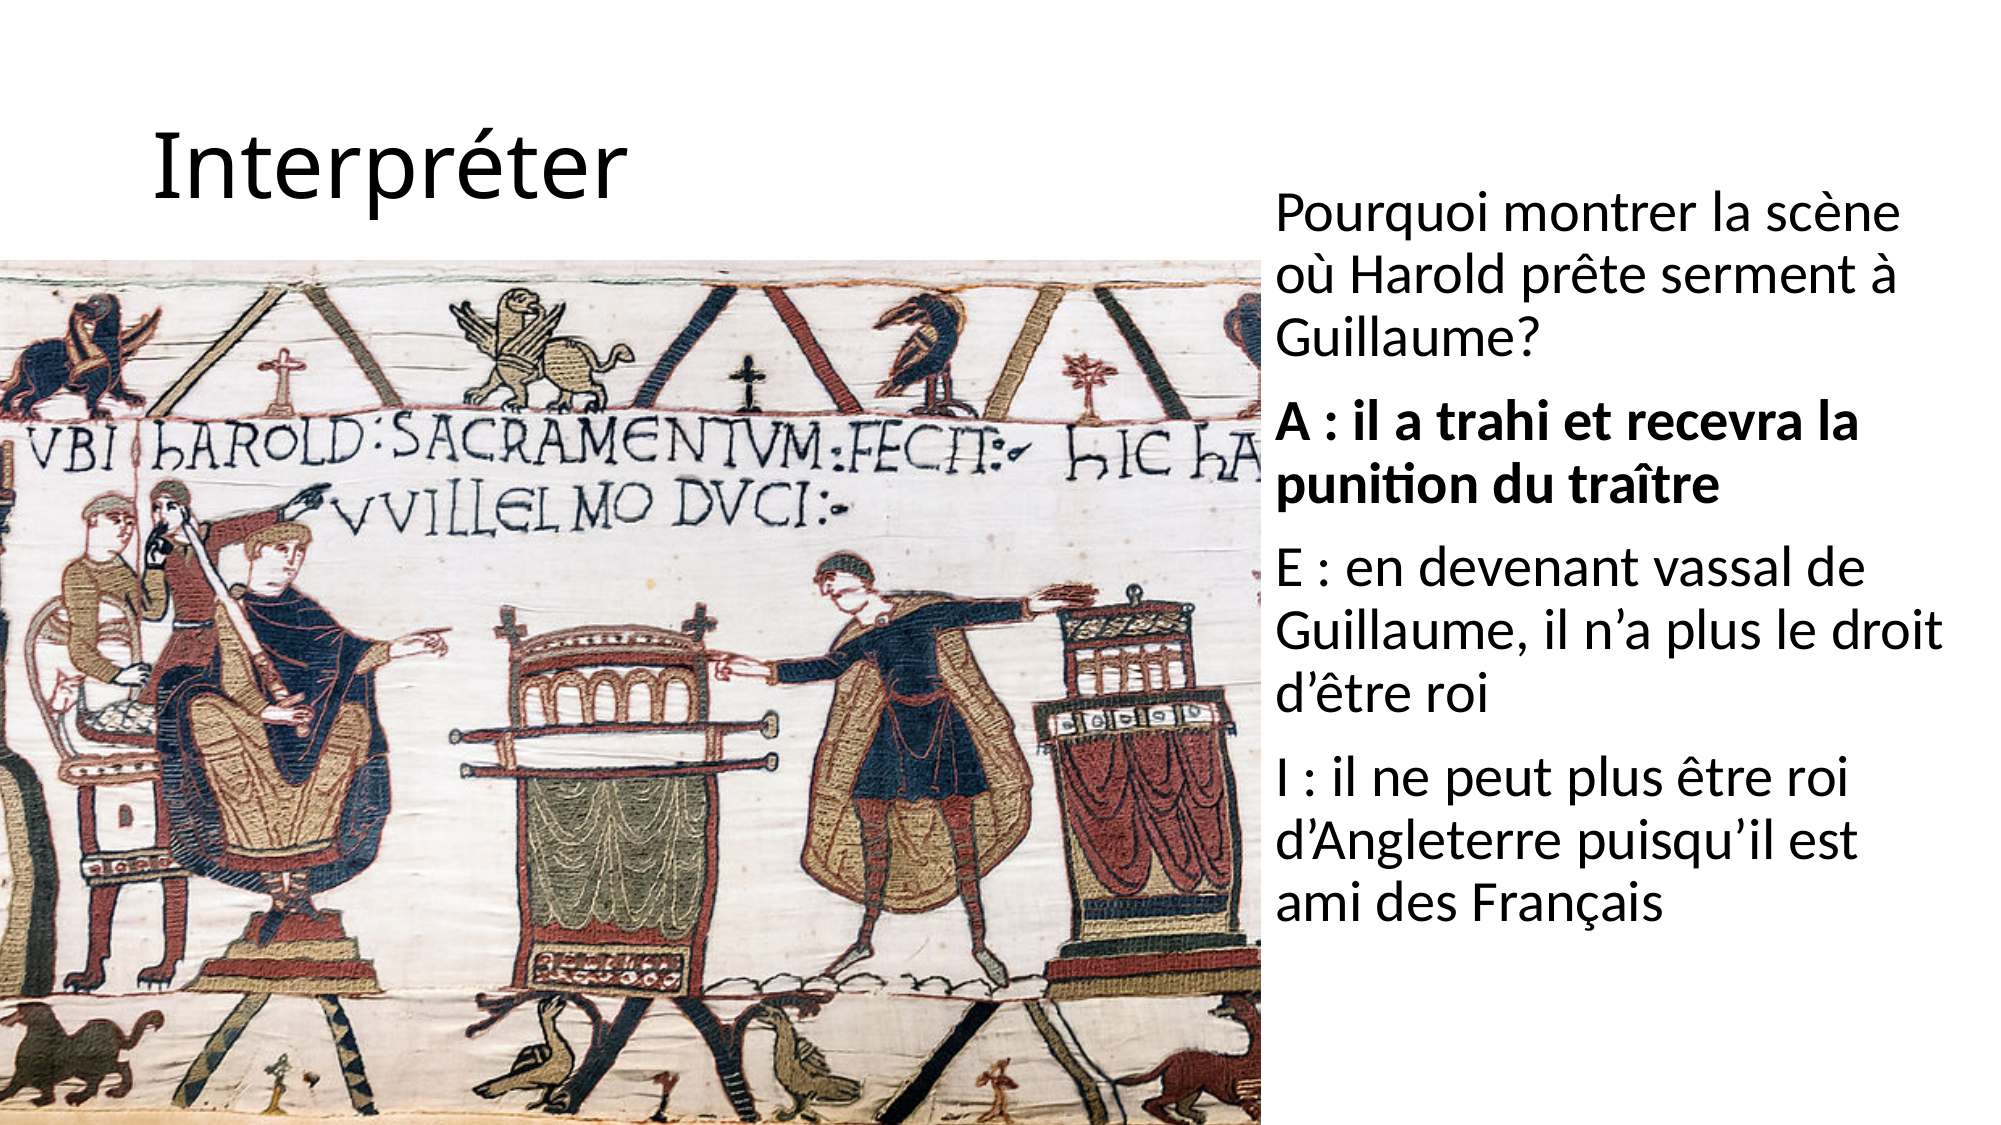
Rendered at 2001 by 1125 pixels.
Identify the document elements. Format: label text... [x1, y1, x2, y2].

text_box Pourquoi montrer la scène où Harold prête serment à Guillaume? A : il a trahi et recevra la punition du traître E : en devenant vassal de Guillaume, il n’a plus le droit d’être roi I : il ne peut plus être roi d’Angleterre puisqu’il est ami des Français [1260, 173, 1963, 992]
picture [0, 260, 1261, 1125]
title Interpréter [137, 59, 1863, 260]
